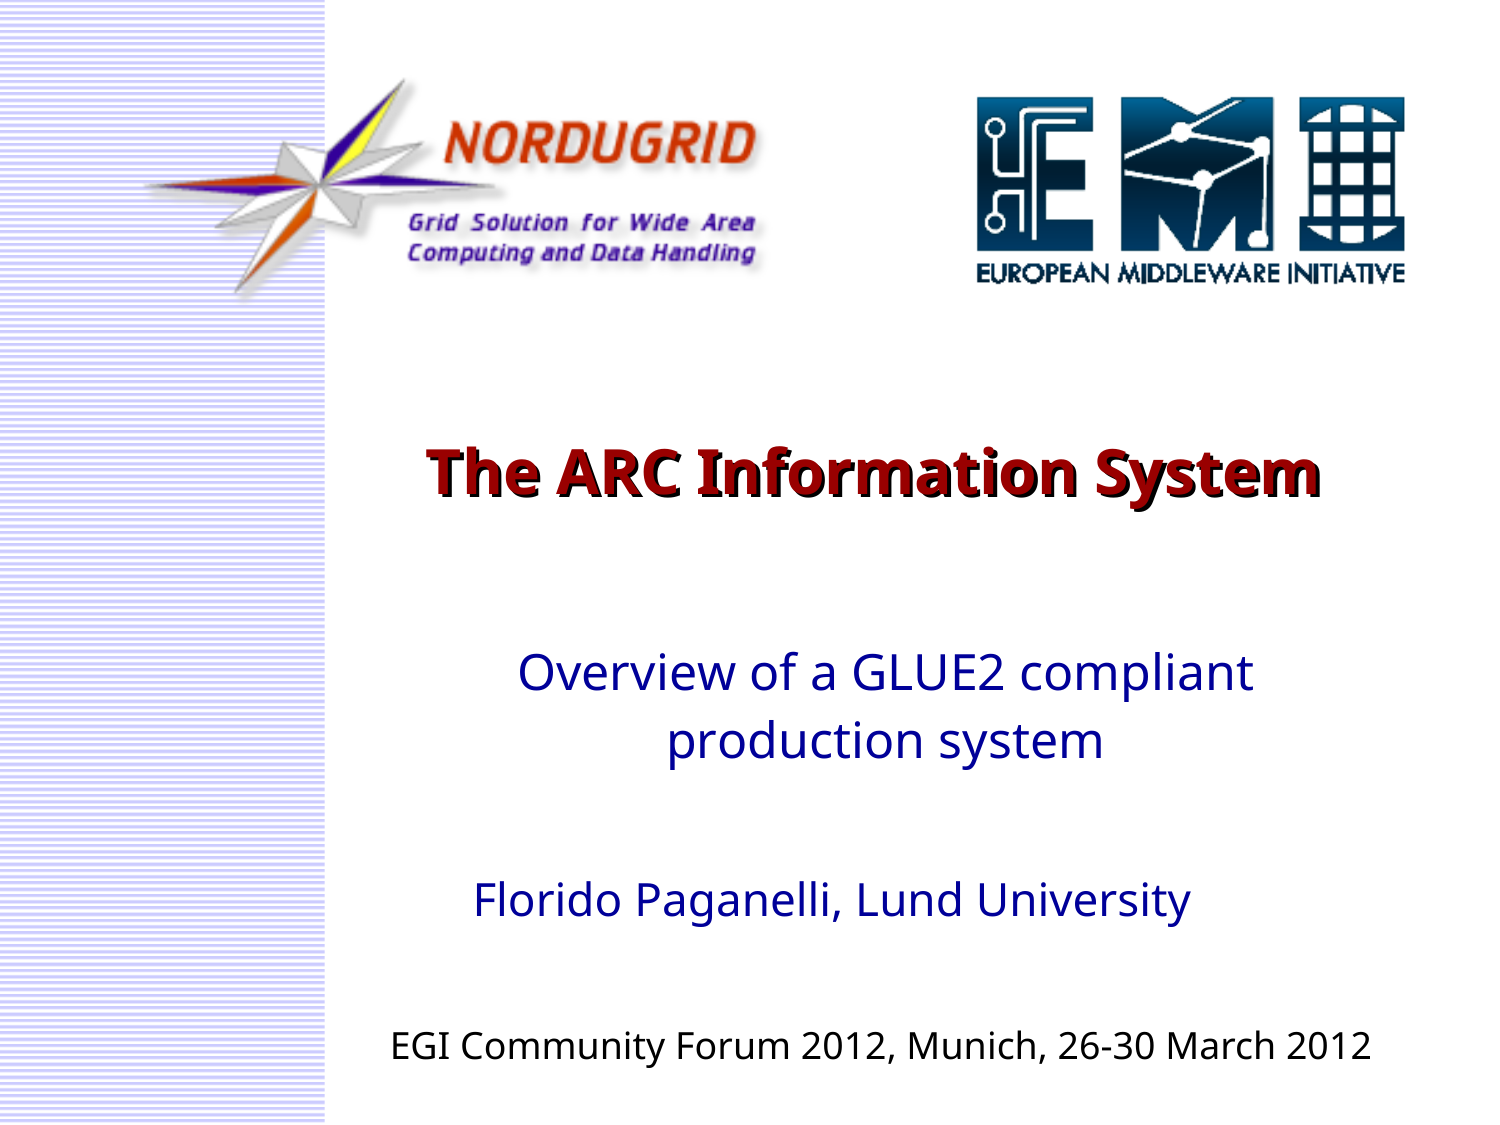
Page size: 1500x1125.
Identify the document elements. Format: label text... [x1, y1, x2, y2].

picture [0, 0, 774, 1125]
subtitle Overview of a GLUE2 compliant production system Florido Paganelli, Lund University [472, 649, 1300, 918]
text_box EGI Community Forum 2012, Munich, 26-30 March 2012 [375, 1012, 1463, 1071]
picture [882, 66, 1497, 325]
title The ARC Information System [360, 341, 1388, 599]
